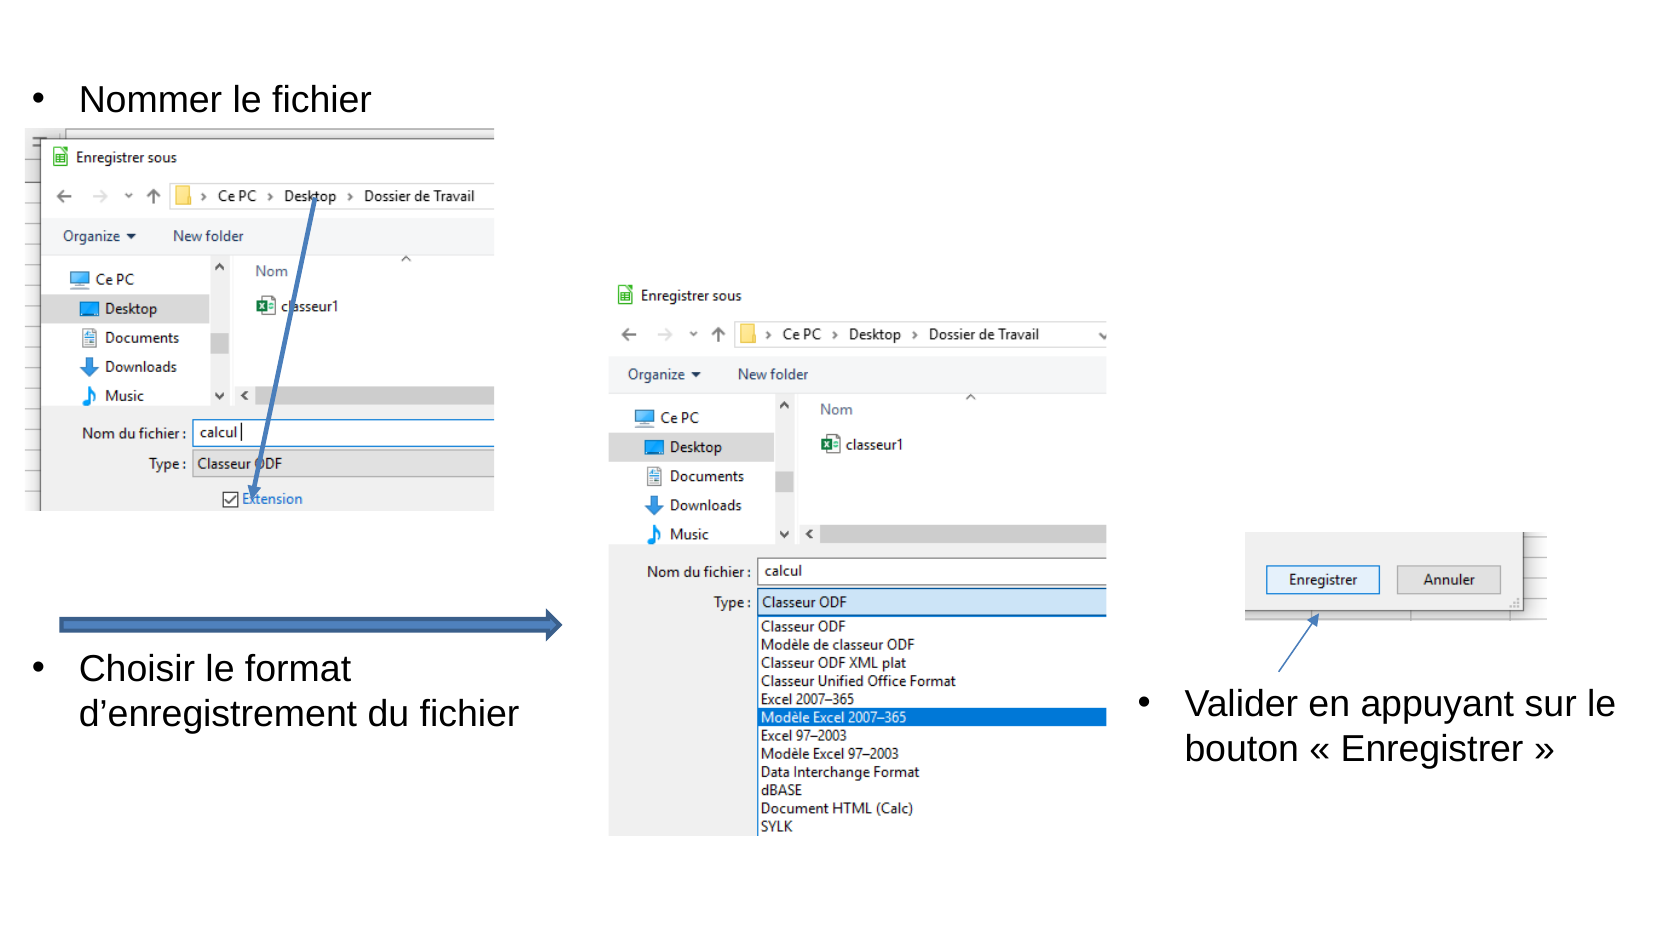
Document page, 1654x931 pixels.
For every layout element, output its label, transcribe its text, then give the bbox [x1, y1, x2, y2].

picture [1245, 532, 1547, 621]
text_box Valider en appuyant sur le bouton « Enregistrer » [1122, 671, 1637, 777]
text_box Choisir le format d’enregistrement du fichier [17, 636, 609, 742]
picture [608, 279, 1107, 836]
text_box [61, 613, 560, 637]
picture [24, 128, 495, 511]
text_box Nommer le fichier [17, 67, 487, 128]
